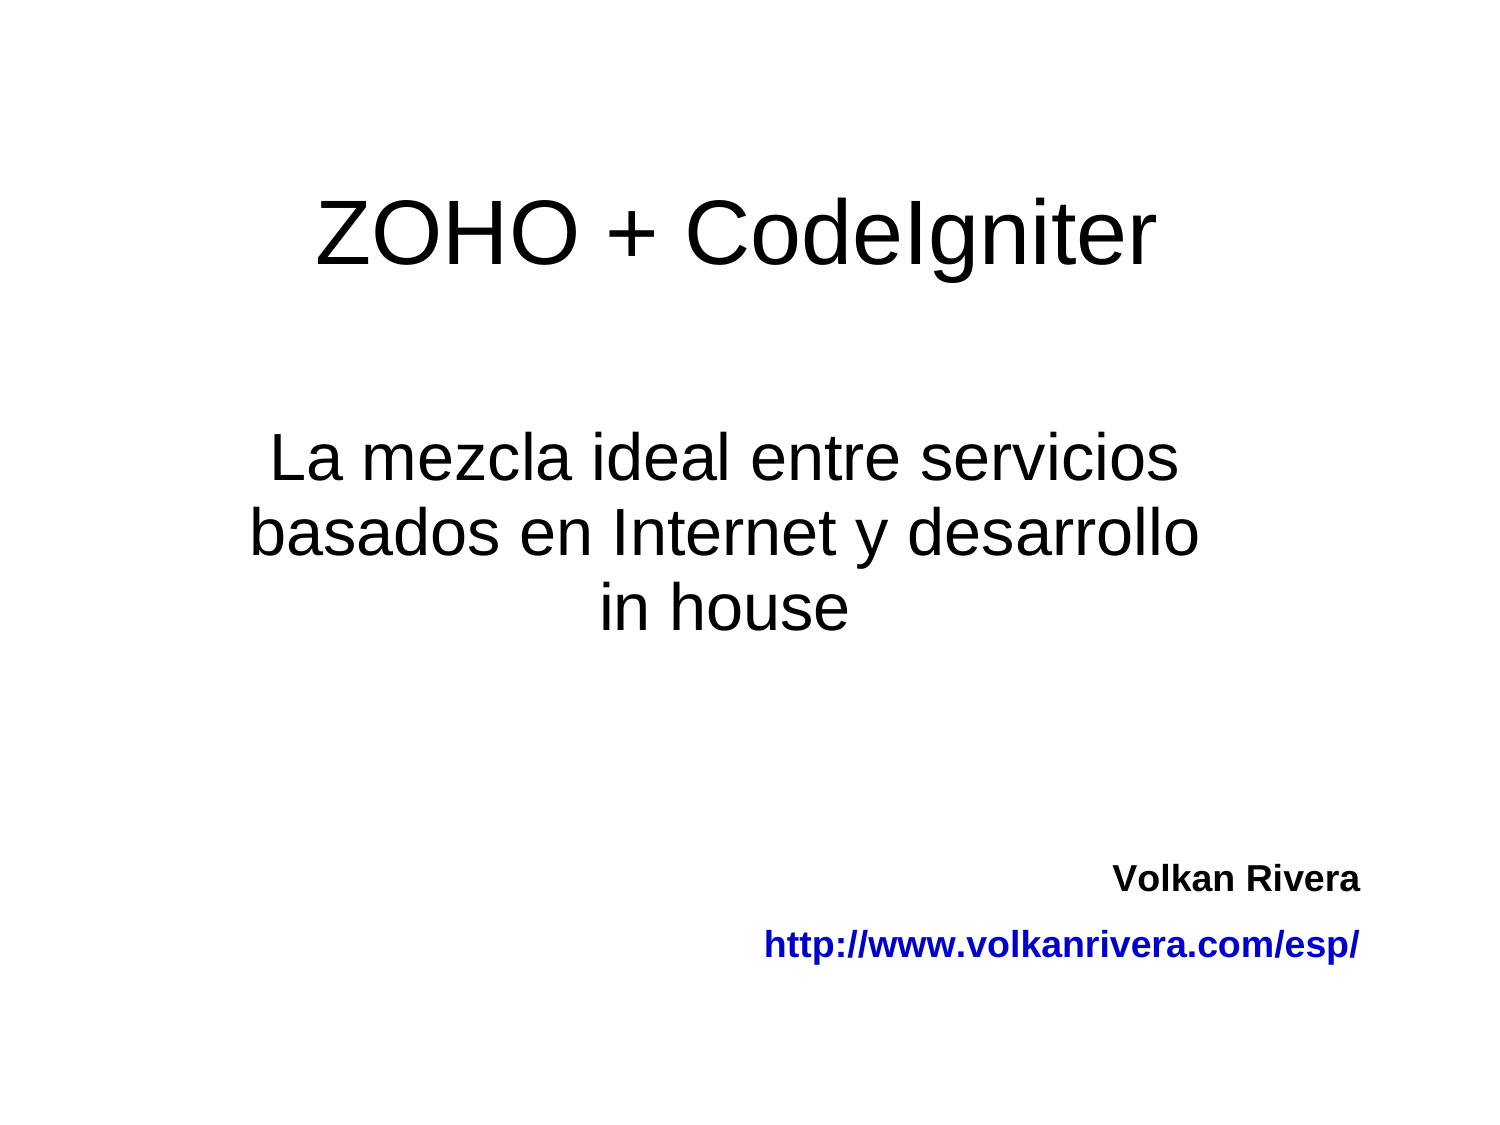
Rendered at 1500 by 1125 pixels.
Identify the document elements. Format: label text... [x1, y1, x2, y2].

text_box Volkan Rivera http://www.volkanrivera.com/esp/ [637, 849, 1376, 973]
title ZOHO + CodeIgniter [99, 112, 1375, 354]
subtitle La mezcla ideal entre servicios basados en Internet y desarrollo in house [200, 412, 1251, 701]
